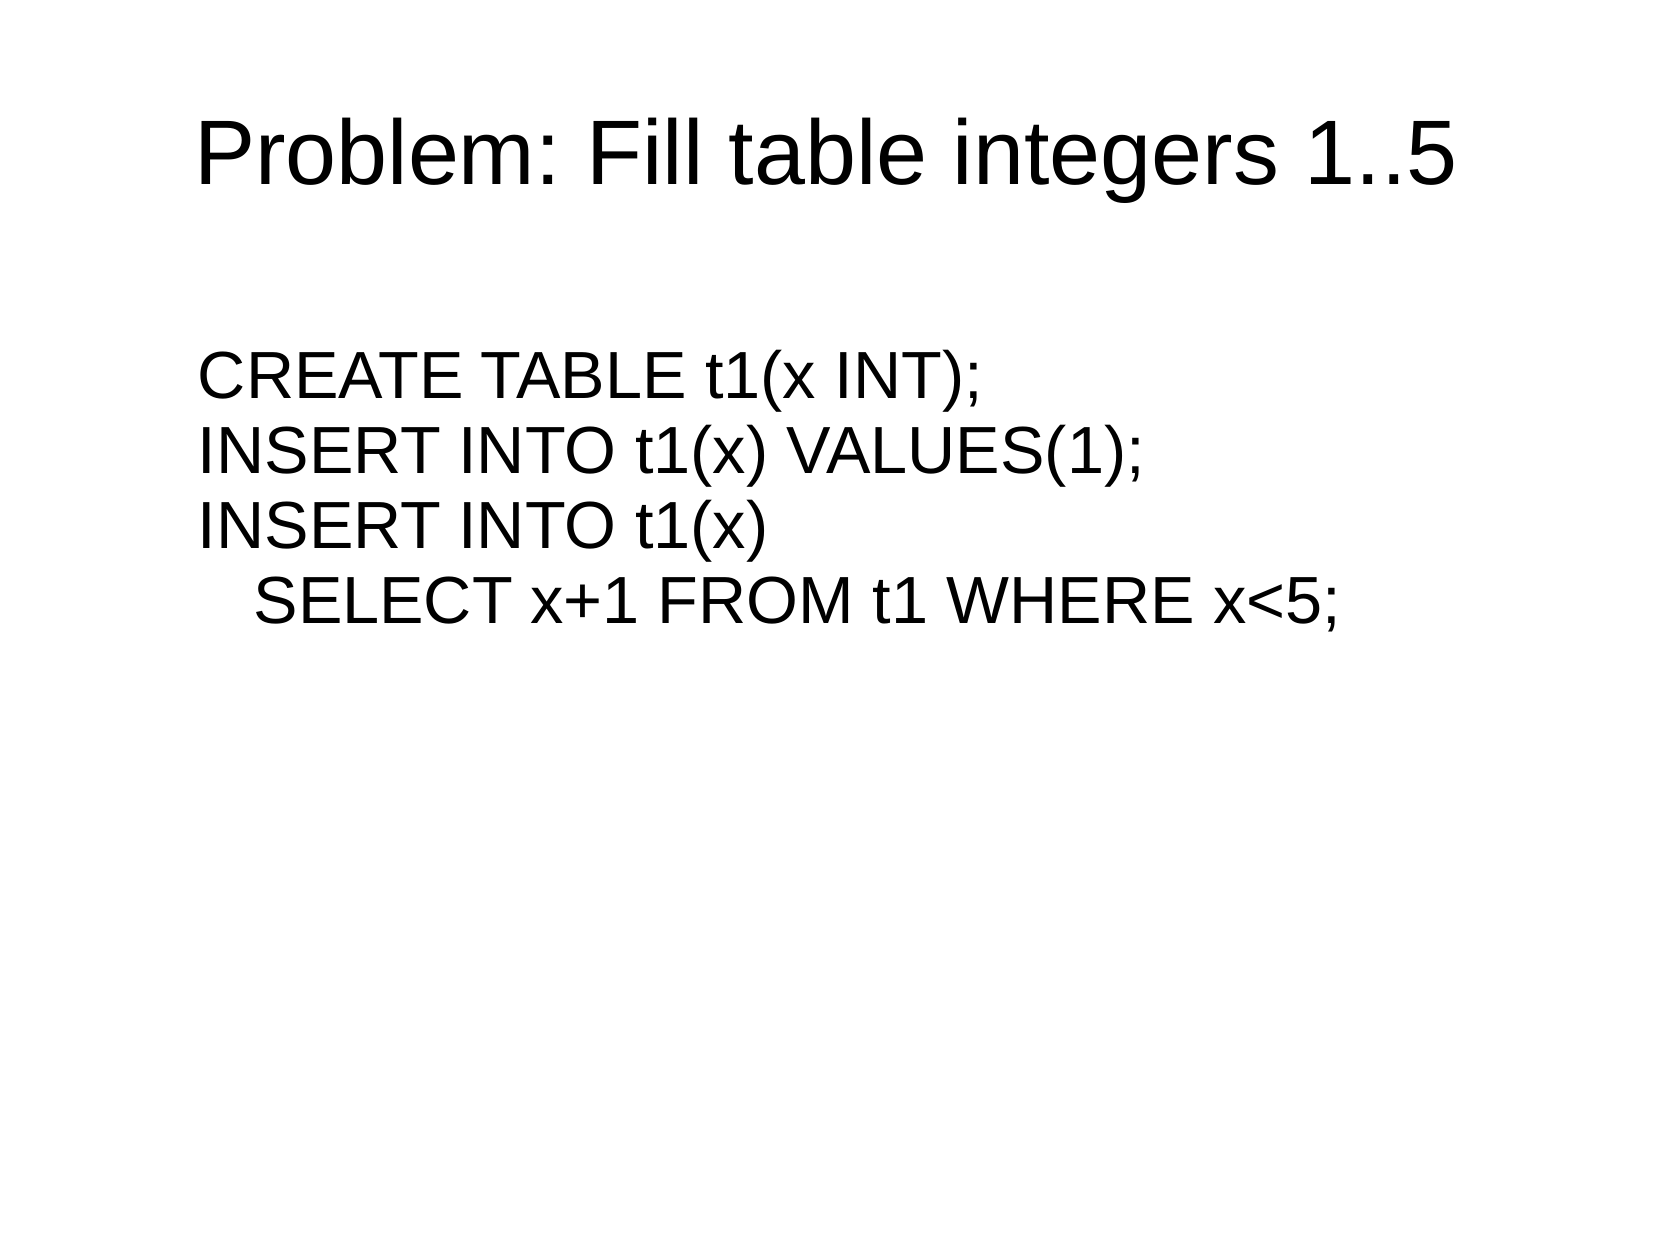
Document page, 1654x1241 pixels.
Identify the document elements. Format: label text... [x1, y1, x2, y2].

title Problem: Fill table integers 1..5 [82, 49, 1571, 257]
text_box CREATE TABLE t1(x INT); INSERT INTO t1(x) VALUES(1); INSERT INTO t1(x) SELECT x+1 FROM t1 WHERE x<5; [183, 331, 1359, 646]
